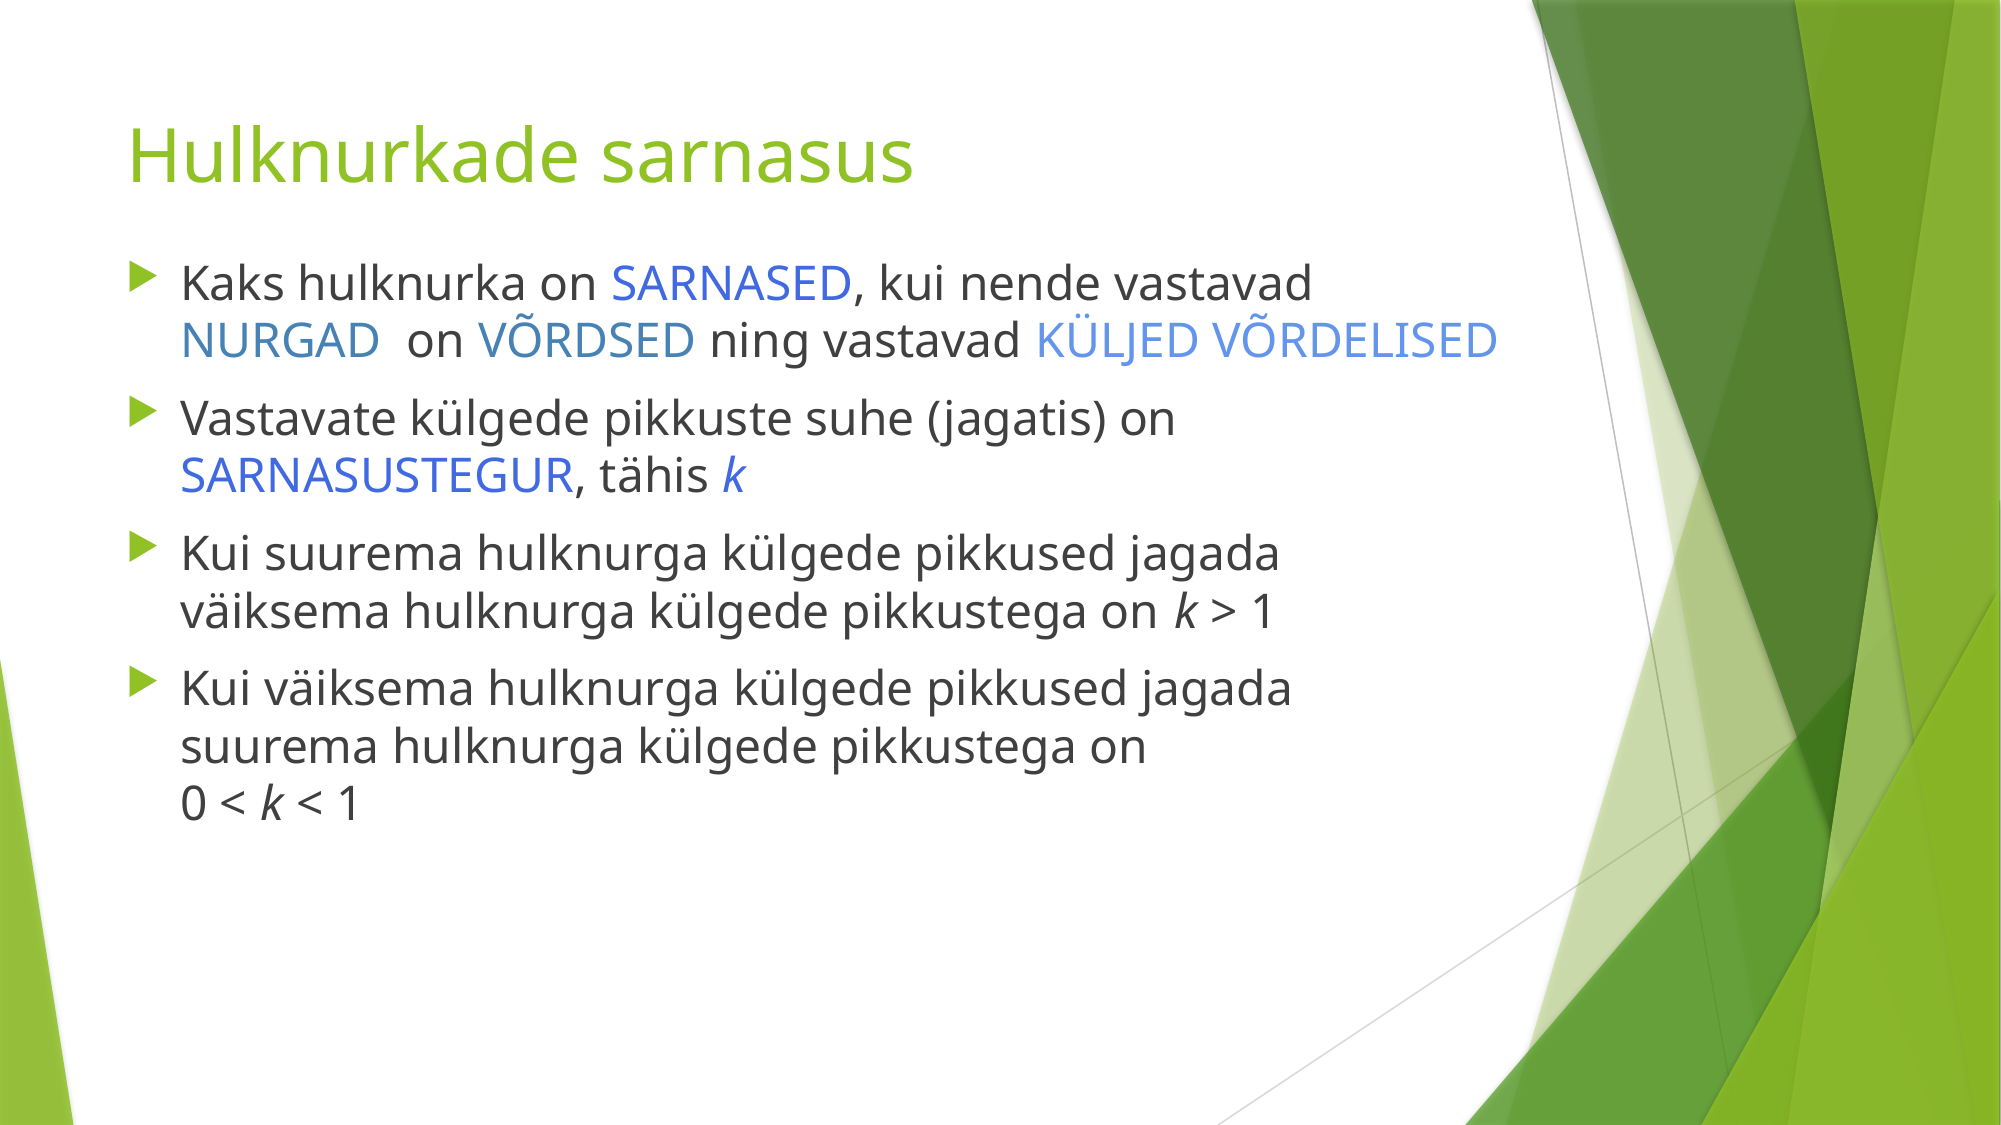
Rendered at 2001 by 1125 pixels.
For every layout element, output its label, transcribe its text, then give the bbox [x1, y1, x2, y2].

list Kaks hulknurka on SARNASED, kui nende vastavad NURGAD on VÕRDSED ning vastavad KÜLJED VÕRDELISED Vastavate külgede pikkuste suhe (jagatis) on SARNASUSTEGUR, tähis k Kui suurema hulknurga külgede pikkused jagada väiksema hulknurga külgede pikkustega on k > 1 Kui väiksema hulknurga külgede pikkused jagada suurema hulknurga külgede pikkustega on 0 < k < 1 [111, 244, 1522, 882]
title Hulknurkade sarnasus [111, 100, 1522, 244]
